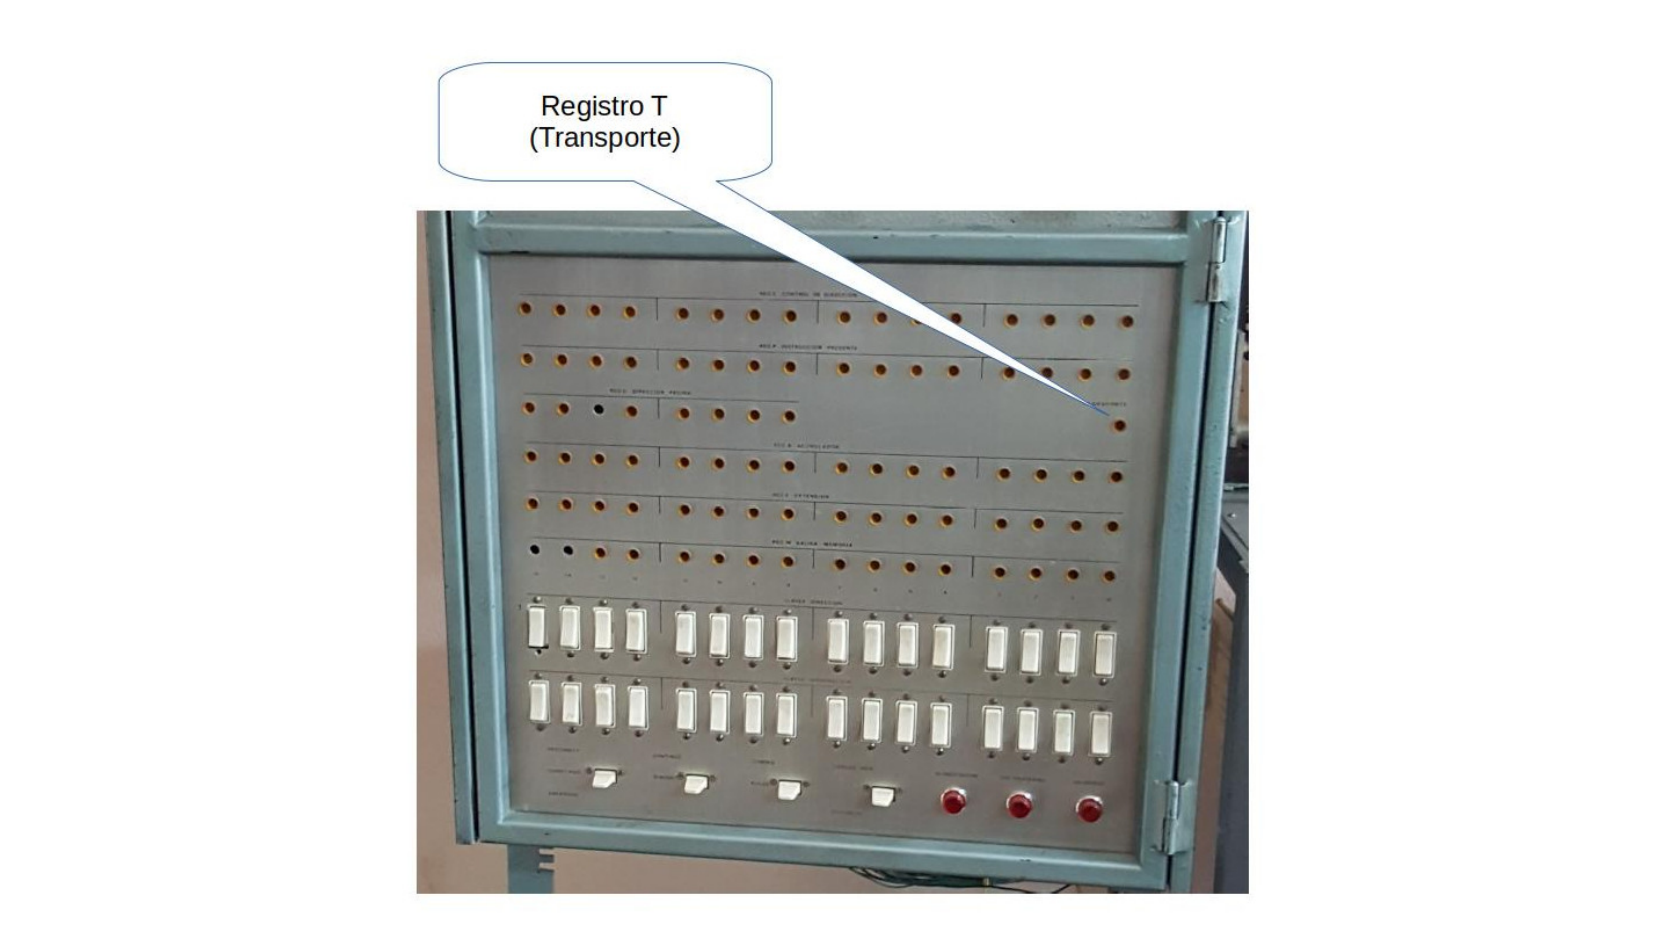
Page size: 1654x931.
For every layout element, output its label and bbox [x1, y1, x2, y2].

picture [375, 3, 1293, 931]
